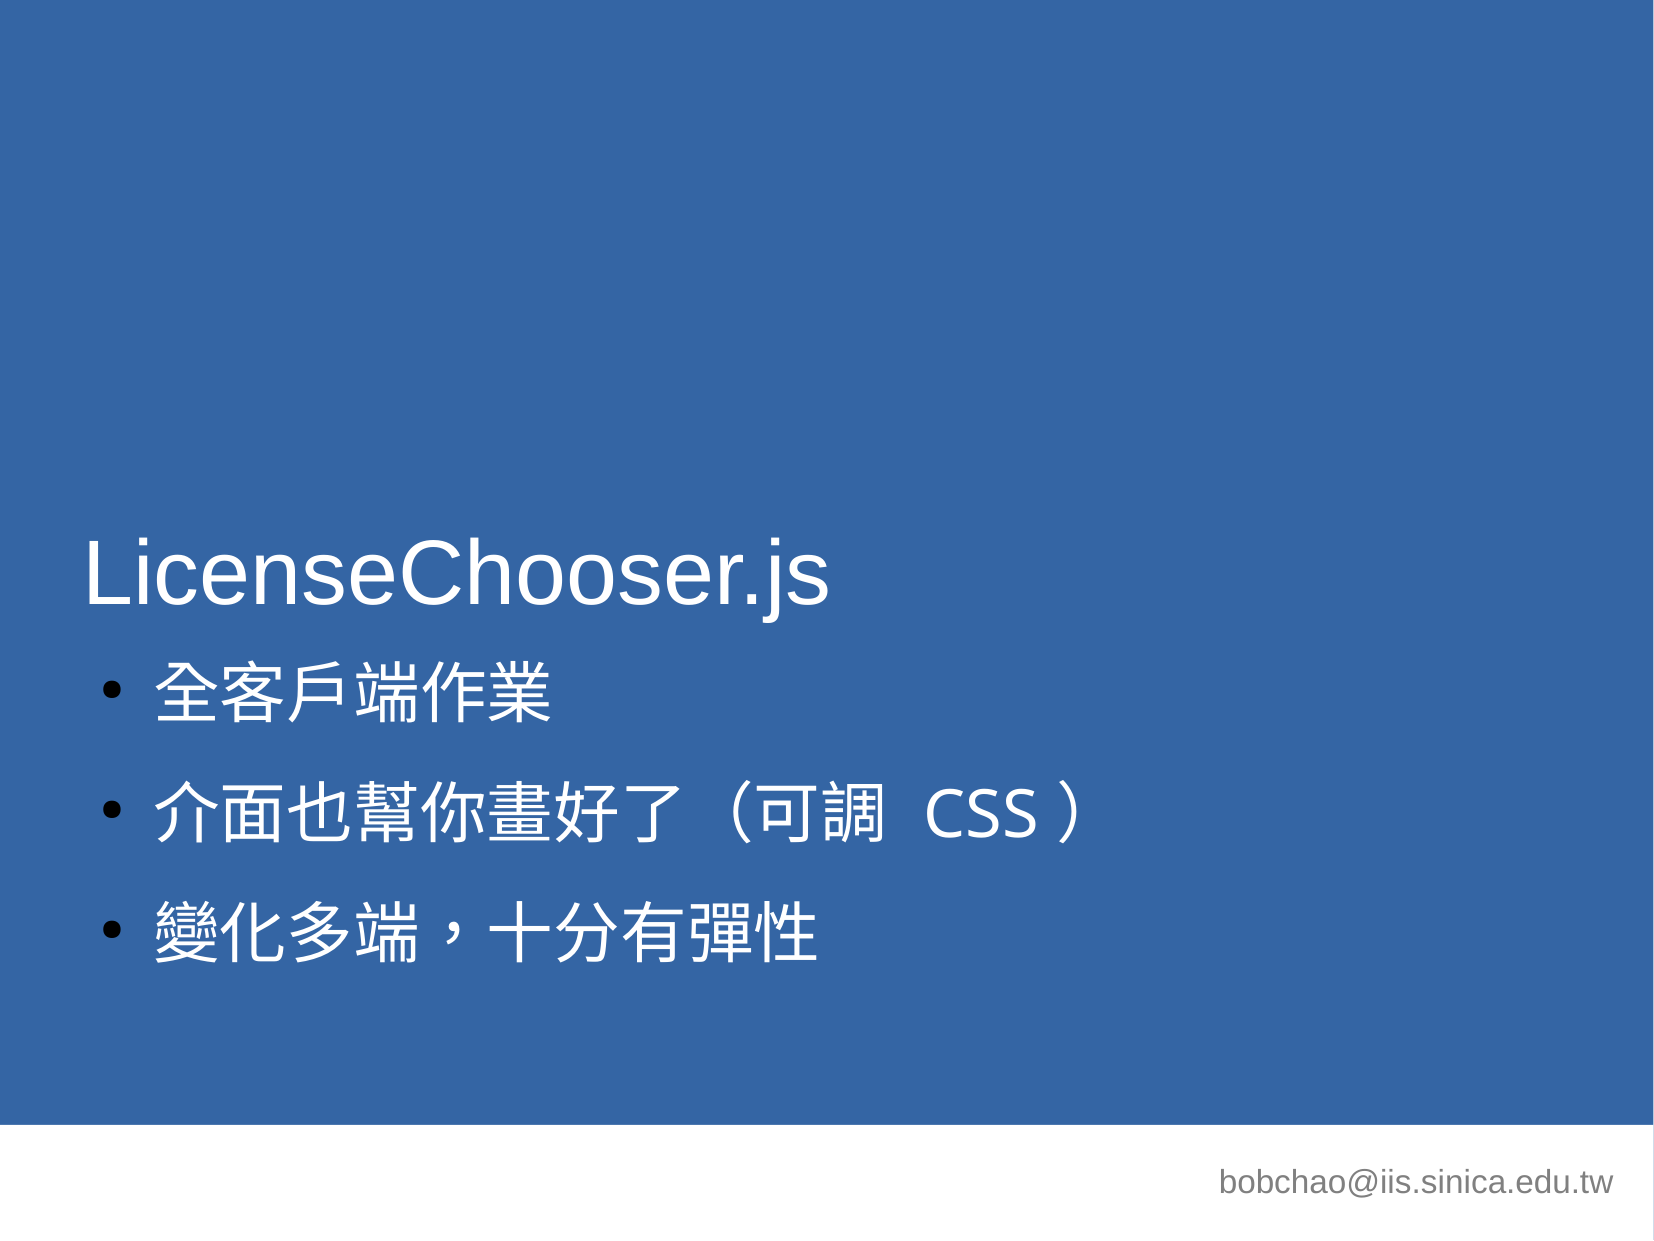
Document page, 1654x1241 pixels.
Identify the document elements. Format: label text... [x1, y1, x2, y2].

list 全客戶端作業 介面也幫你畫好了（可調 CSS） 變化多端，十分有彈性 [82, 646, 1571, 1088]
title LicenseChooser.js [82, 476, 1571, 646]
